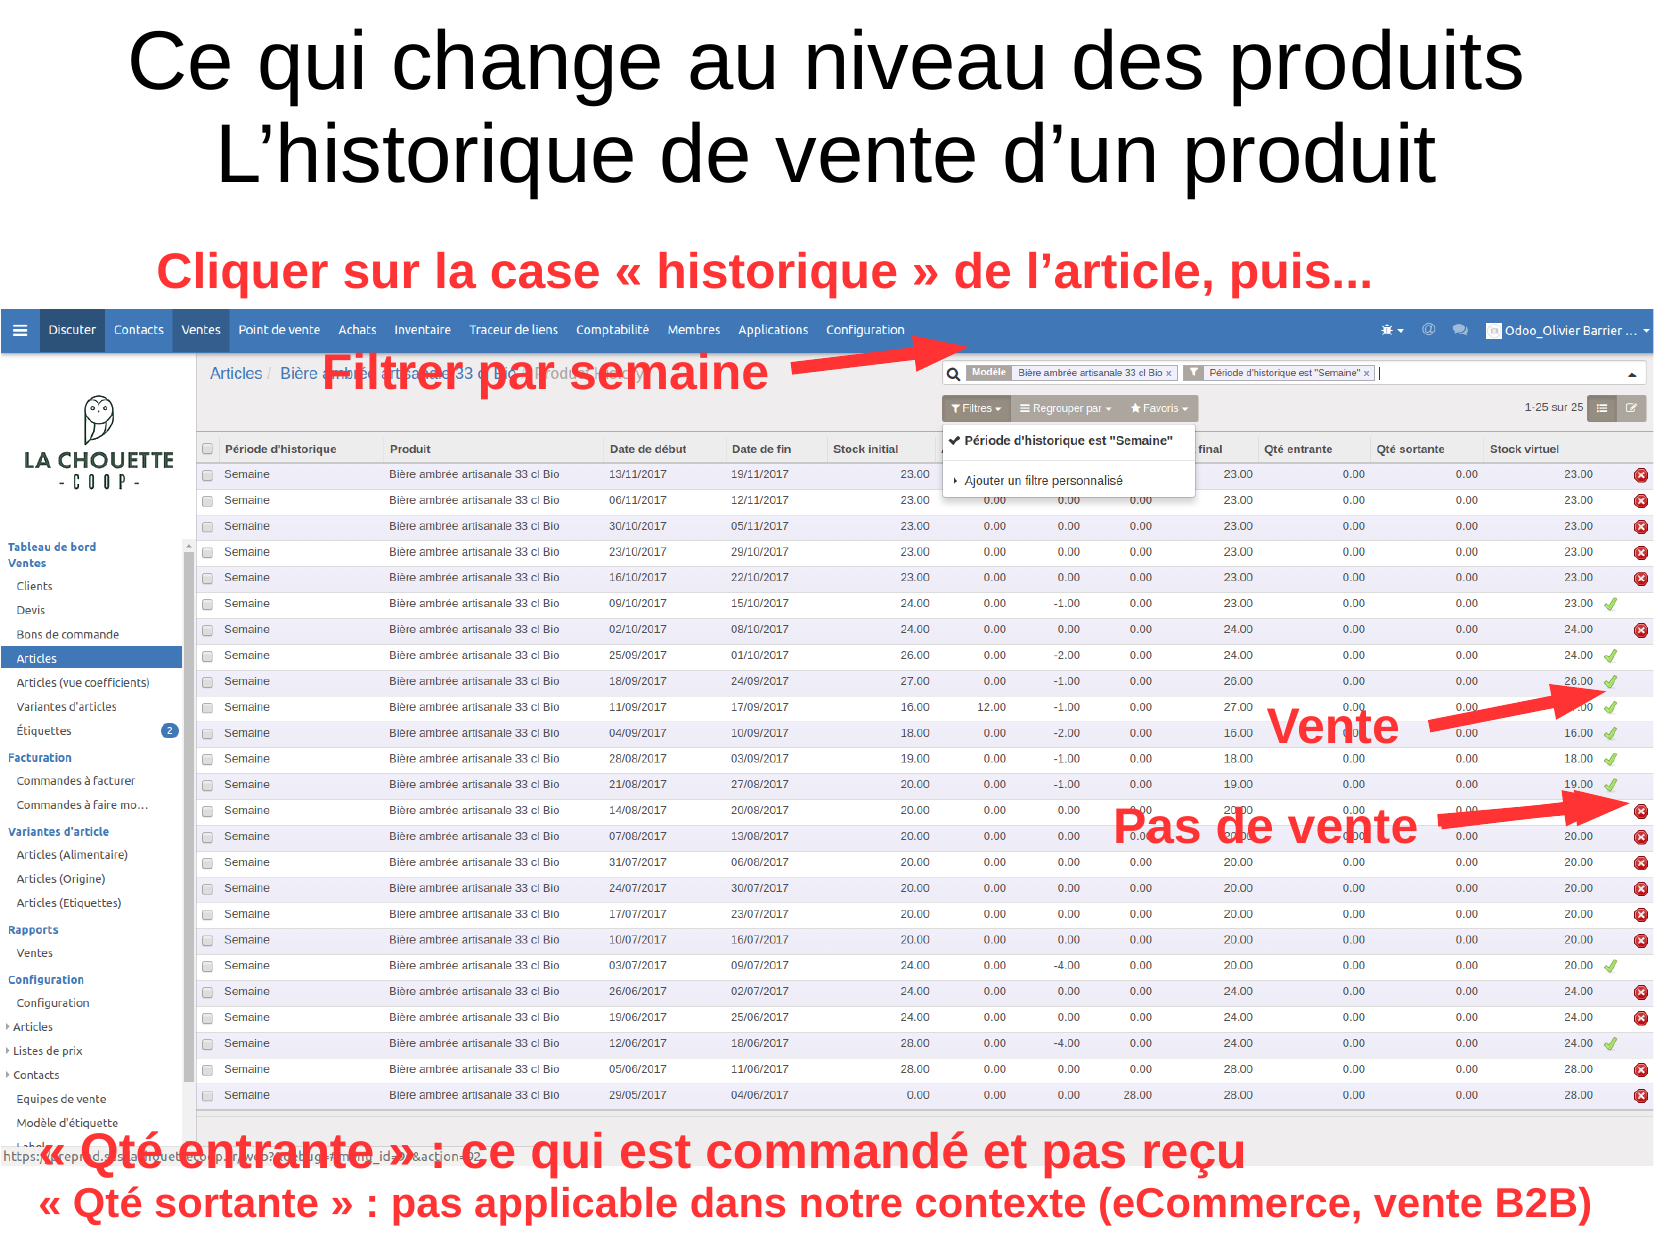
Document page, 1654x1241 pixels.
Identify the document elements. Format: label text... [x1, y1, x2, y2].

text_box Vente [1251, 691, 1630, 762]
text_box « Qté entrante » : ce qui est commandé et pas reçu « Qté sortante » : pas applicable dans notre contexte (eCommerce, vente B2B) [23, 1116, 1630, 1234]
title Ce qui change au niveau des produits L’historique de vente d’un produit [82, 14, 1571, 201]
text_box Filtrer par semaine [307, 336, 827, 408]
text_box Pas de vente [1098, 791, 1477, 862]
text_box Cliquer sur la case « historique » de l’article, puis... [141, 236, 1654, 307]
picture [1, 309, 1654, 1166]
